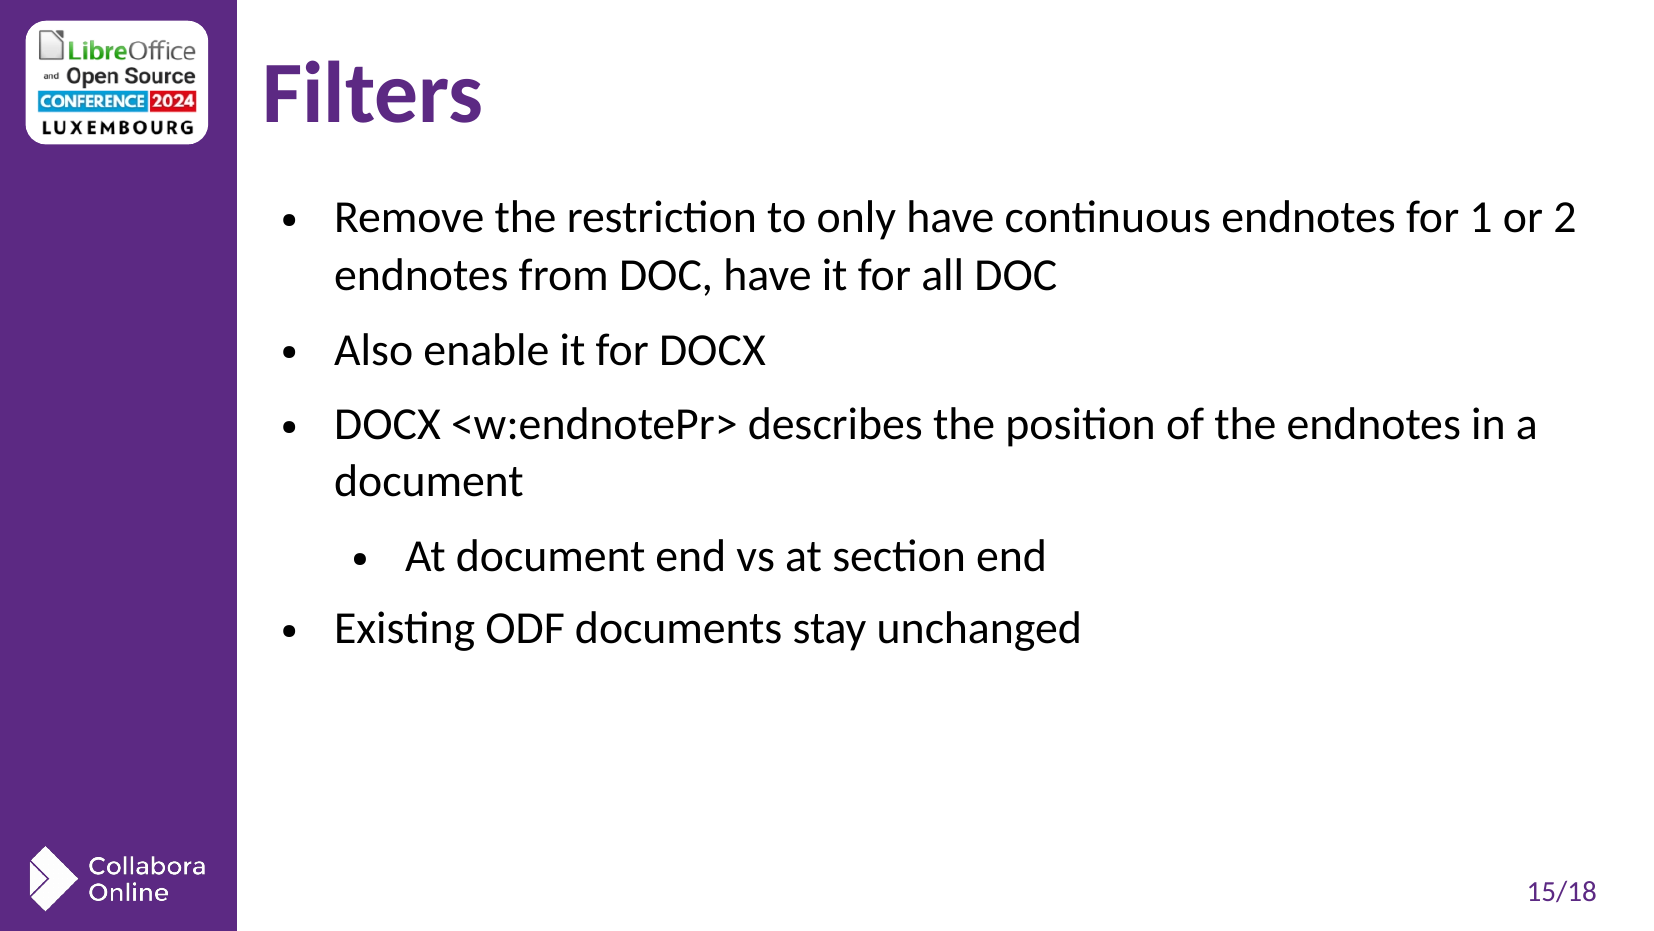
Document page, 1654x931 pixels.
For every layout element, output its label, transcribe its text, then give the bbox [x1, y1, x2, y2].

picture [25, 841, 209, 916]
title Filters [262, 13, 1644, 145]
list Remove the restriction to only have continuous endnotes for 1 or 2 endnotes from DOC, have it for all DOC Also enable it for DOCX DOCX <w:endnotePr> describes the position of the endnotes in a document At document end vs at section end Existing ODF documents stay unchanged [263, 187, 1605, 856]
picture [34, 26, 200, 139]
